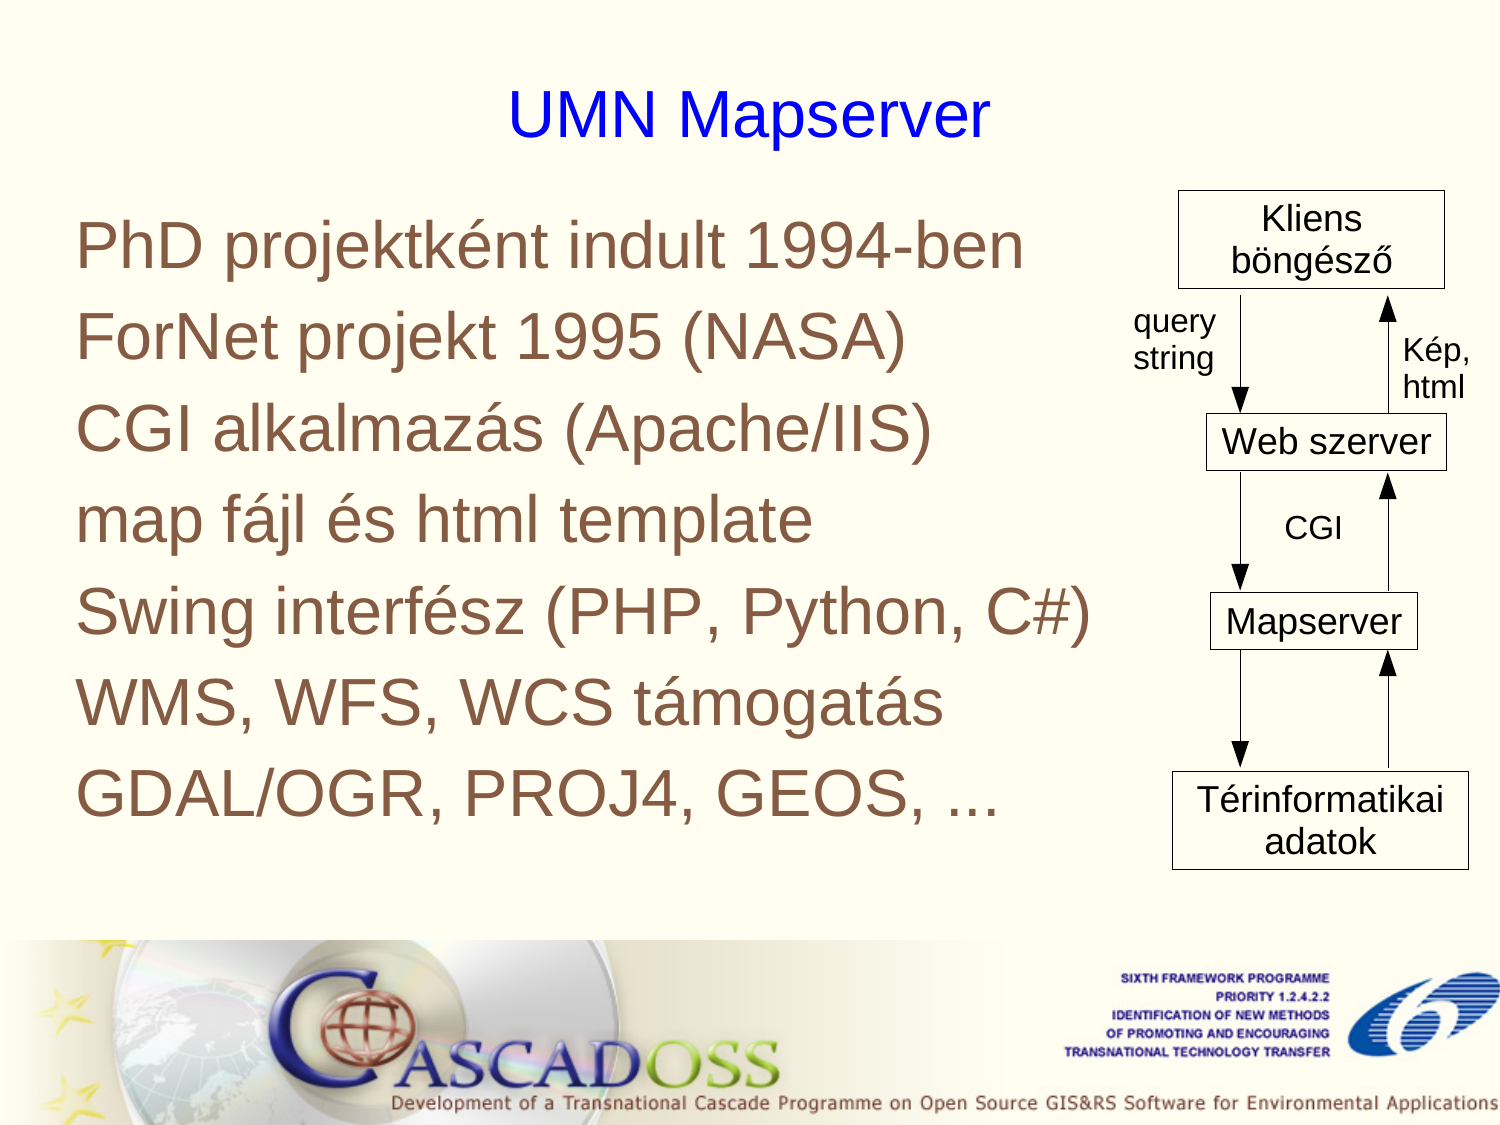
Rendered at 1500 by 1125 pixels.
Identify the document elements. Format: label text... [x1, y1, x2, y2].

text_box Kép, html [1387, 324, 1486, 413]
list PhD projektként indult 1994-ben ForNet projekt 1995 (NASA) CGI alkalmazás (Apache/IIS) map fájl és html template Swing interfész (PHP, Python, C#) WMS, WFS, WCS támogatás GDAL/OGR, PROJ4, GEOS, ... [75, 207, 1152, 832]
text_box Kliens böngésző [1178, 190, 1445, 289]
text_box query string [1118, 295, 1241, 385]
text_box Térinformatikai adatok [1172, 771, 1469, 870]
picture [0, 940, 1500, 1125]
text_box CGI [1269, 501, 1359, 554]
text_box Web szerver [1206, 413, 1447, 471]
title UMN Mapserver [75, 28, 1425, 201]
text_box Mapserver [1210, 592, 1417, 650]
